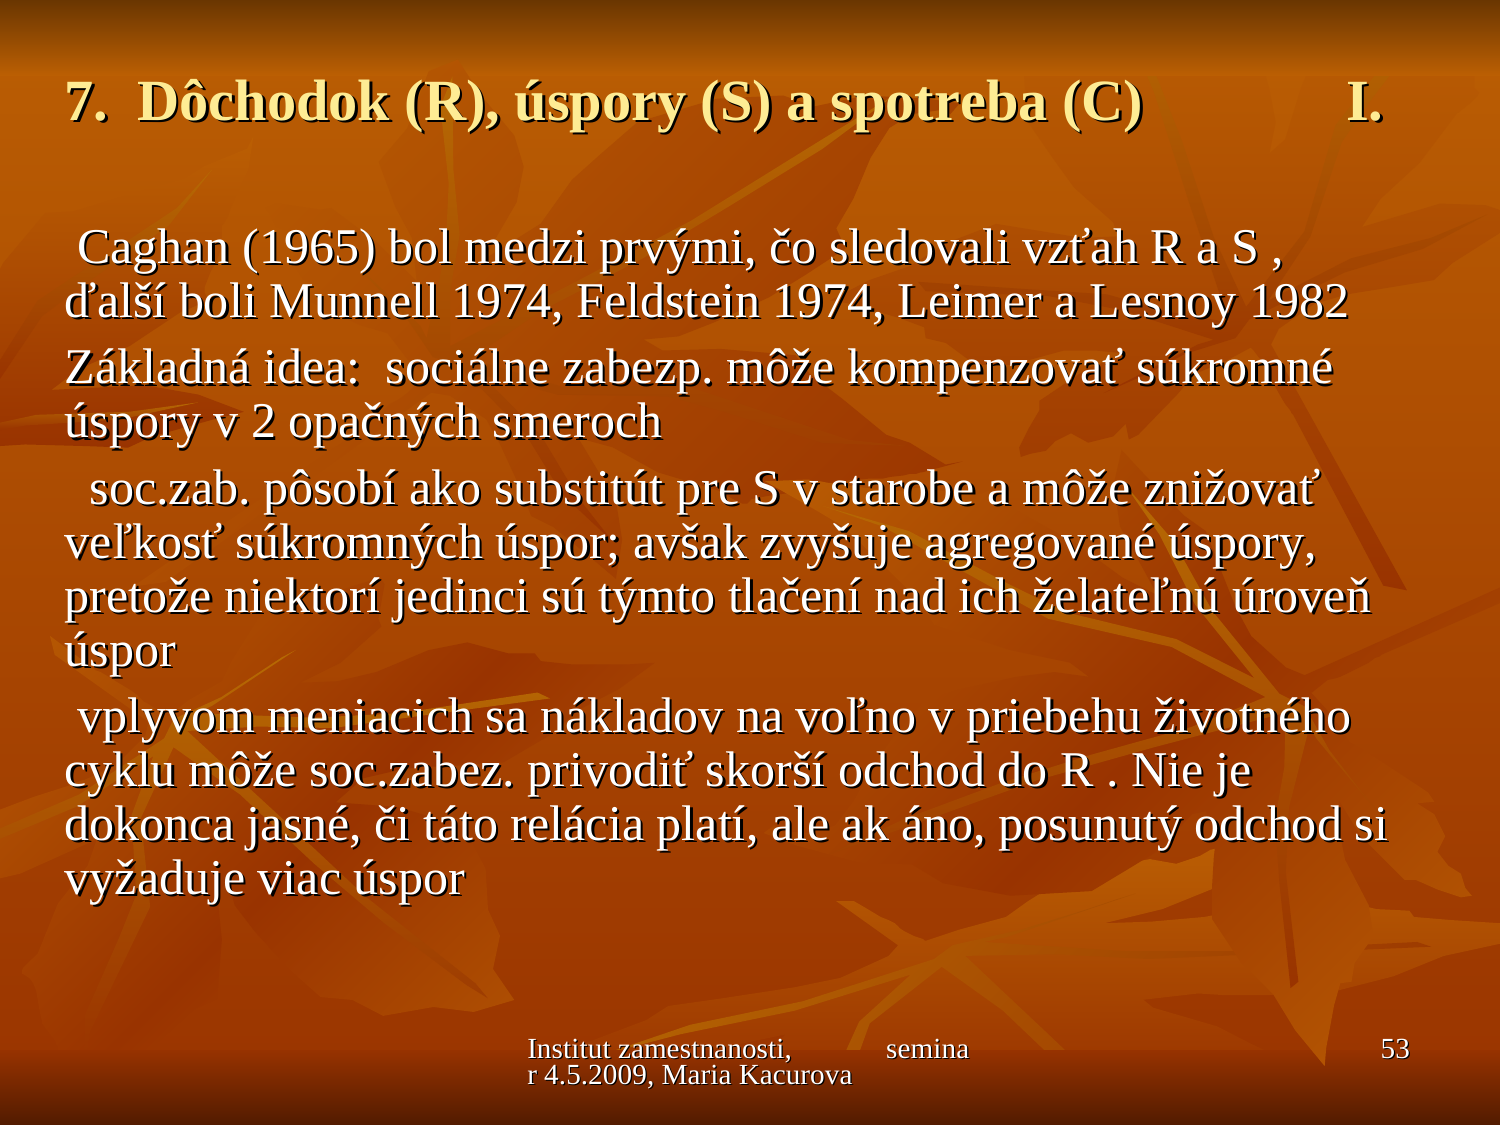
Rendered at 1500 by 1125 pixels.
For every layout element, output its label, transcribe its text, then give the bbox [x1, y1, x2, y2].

title 7. Dôchodok (R), úspory (S) a spotreba (C) I. [49, 54, 1413, 212]
list [49, 249, 1425, 1001]
text_box Caghan (1965) bol medzi prvými, čo sledovali vzťah R a S , ďalší boli Munnell 1974, Feldstein 1974, Leimer a Lesnoy 1982 Základná idea: sociálne zabezp. môže kompenzovať súkromné úspory v 2 opačných smeroch soc.zab. pôsobí ako substitút pre S v starobe a môže znižovať veľkosť súkromných úspor; avšak zvyšuje agregované úspory, pretože niektorí jedinci sú týmto tlačení nad ich želateľnú úroveň úspor vplyvom meniacich sa nákladov na voľno v priebehu životného cyklu môže soc.zabez. privodiť skorší odchod do R . Nie je dokonca jasné, či táto relácia platí, ale ak áno, posunutý odchod si vyžaduje viac úspor [49, 212, 1413, 913]
